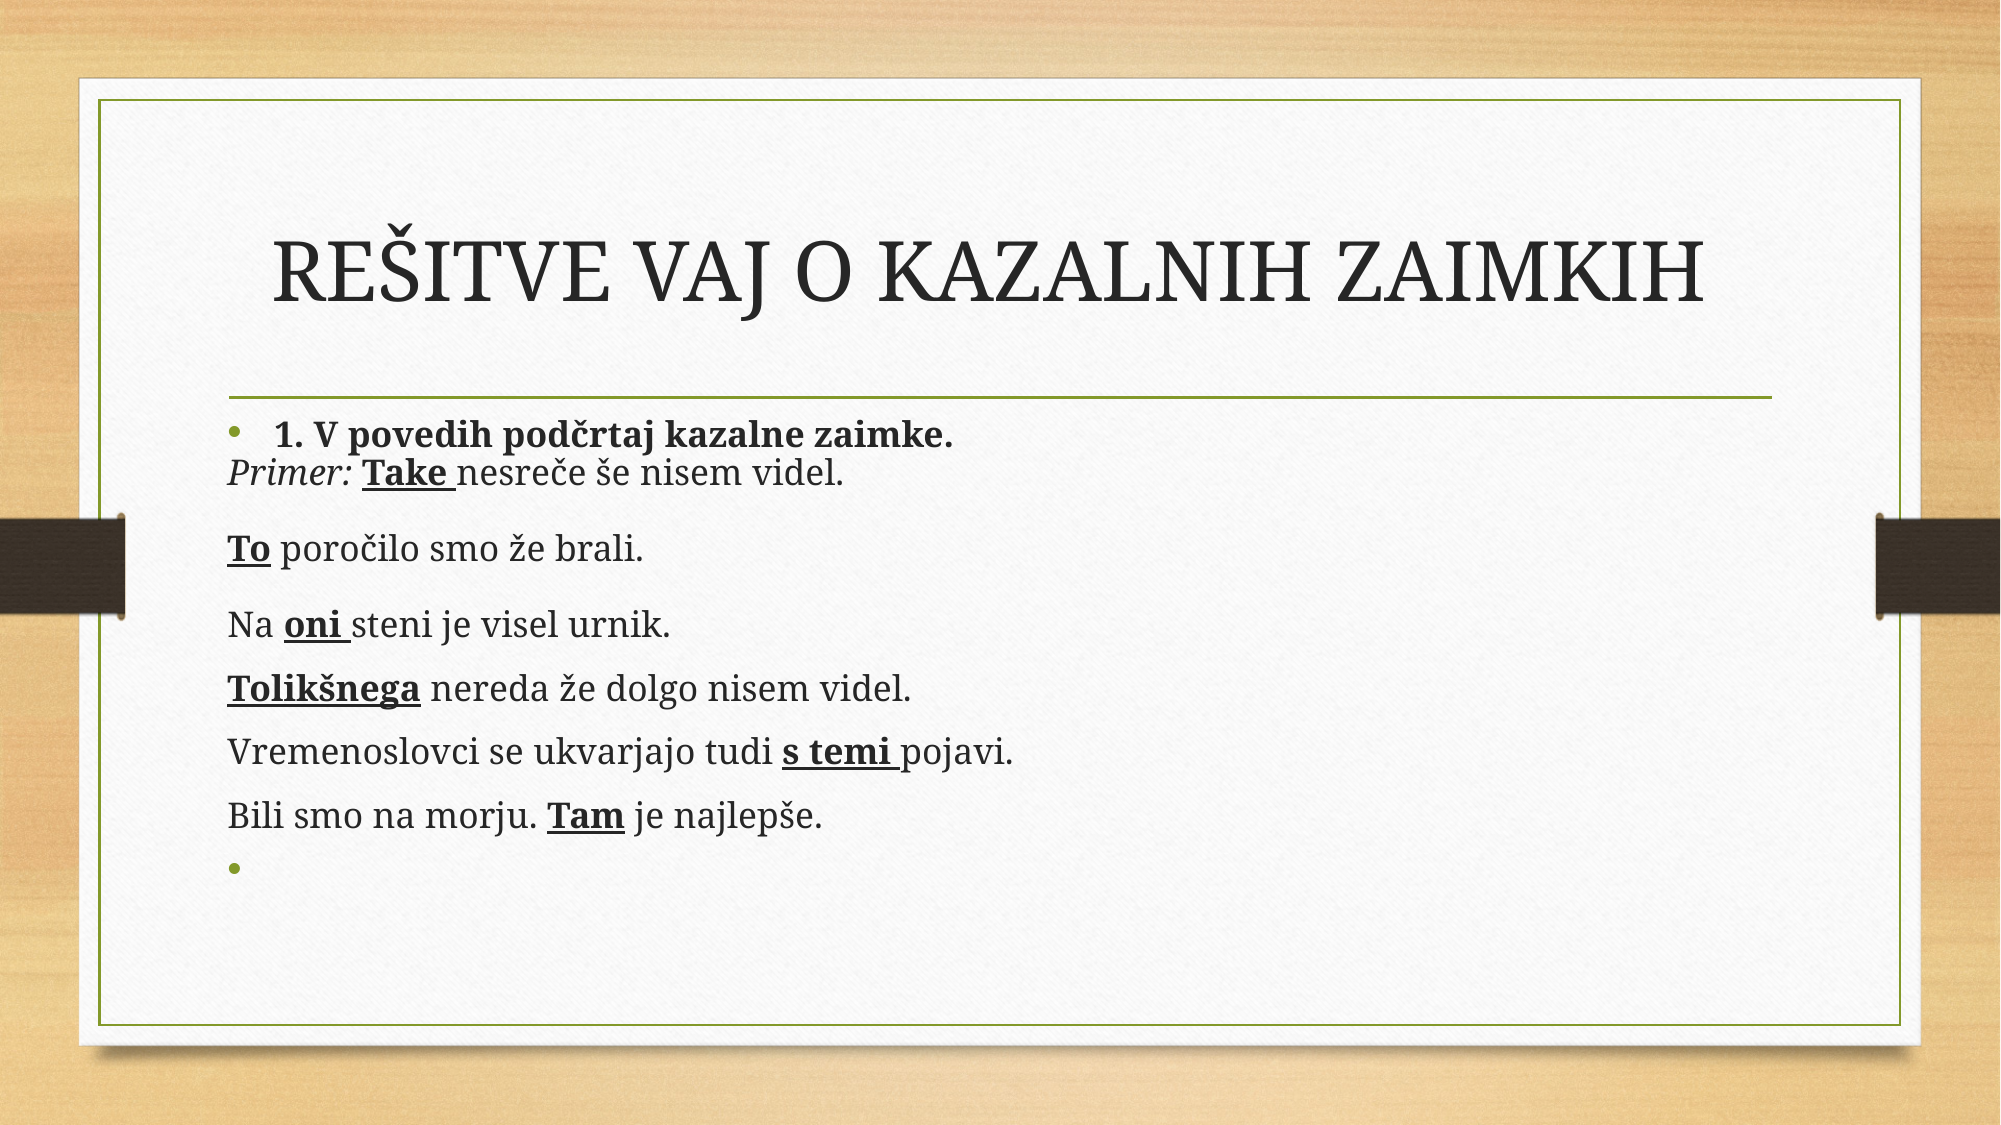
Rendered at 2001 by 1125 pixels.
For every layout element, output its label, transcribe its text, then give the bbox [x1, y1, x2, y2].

title REŠITVE VAJ O KAZALNIH ZAIMKIH [212, 161, 1788, 376]
list 1. V povedih podčrtaj kazalne zaimke. Primer: Take nesreče še nisem videl. To poročilo smo že brali. Na oni steni je visel urnik. Tolikšnega nereda že dolgo nisem videl. Vremenoslovci se ukvarjajo tudi s temi pojavi. Bili smo na morju. Tam je najlepše. [212, 419, 1788, 964]
